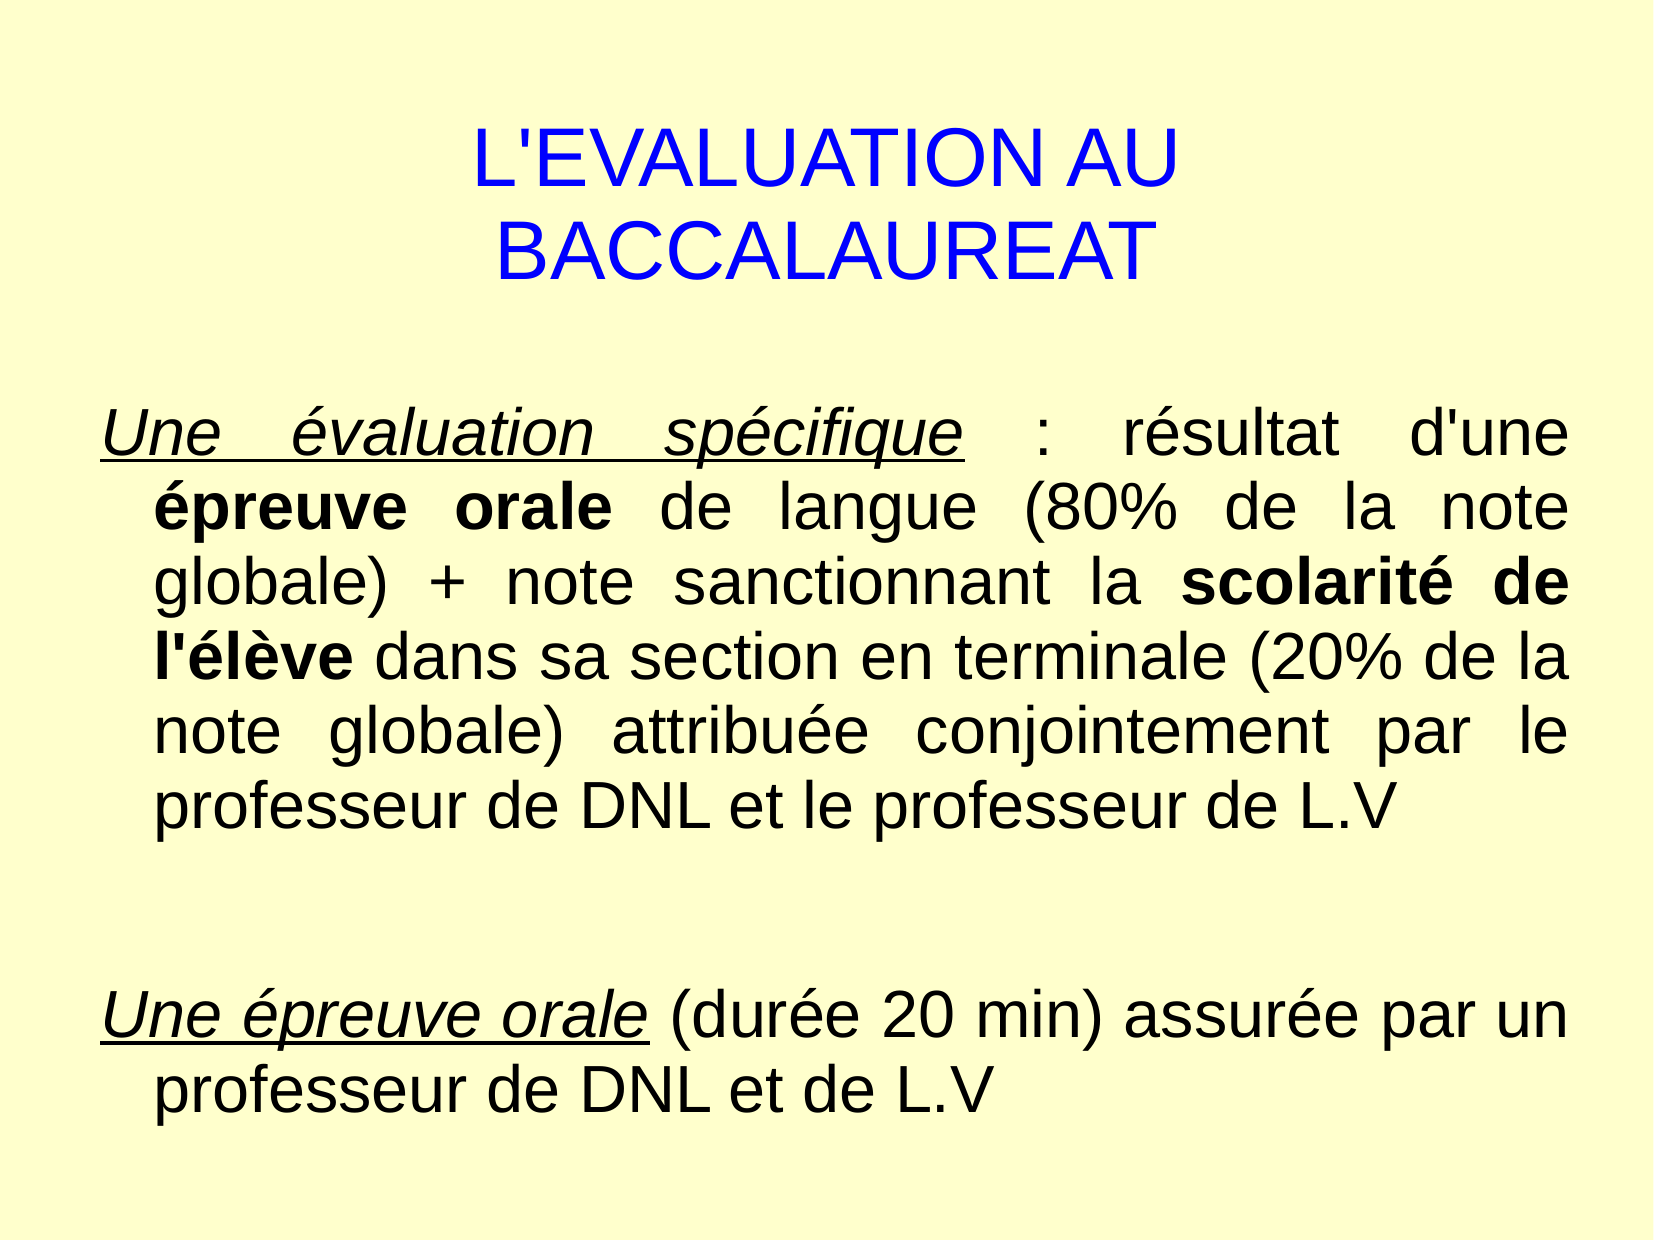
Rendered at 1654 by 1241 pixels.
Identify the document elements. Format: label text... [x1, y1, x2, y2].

list Une évaluation spécifique : résultat d'une épreuve orale de langue (80% de la note globale) + note sanctionnant la scolarité de l'élève dans sa section en terminale (20% de la note globale) attribuée conjointement par le professeur de DNL et le professeur de L.V Une épreuve orale (durée 20 min) assurée par un professeur de DNL et de L.V [82, 290, 1571, 1231]
title L'EVALUATION AU BACCALAUREAT [82, 8, 1571, 290]
